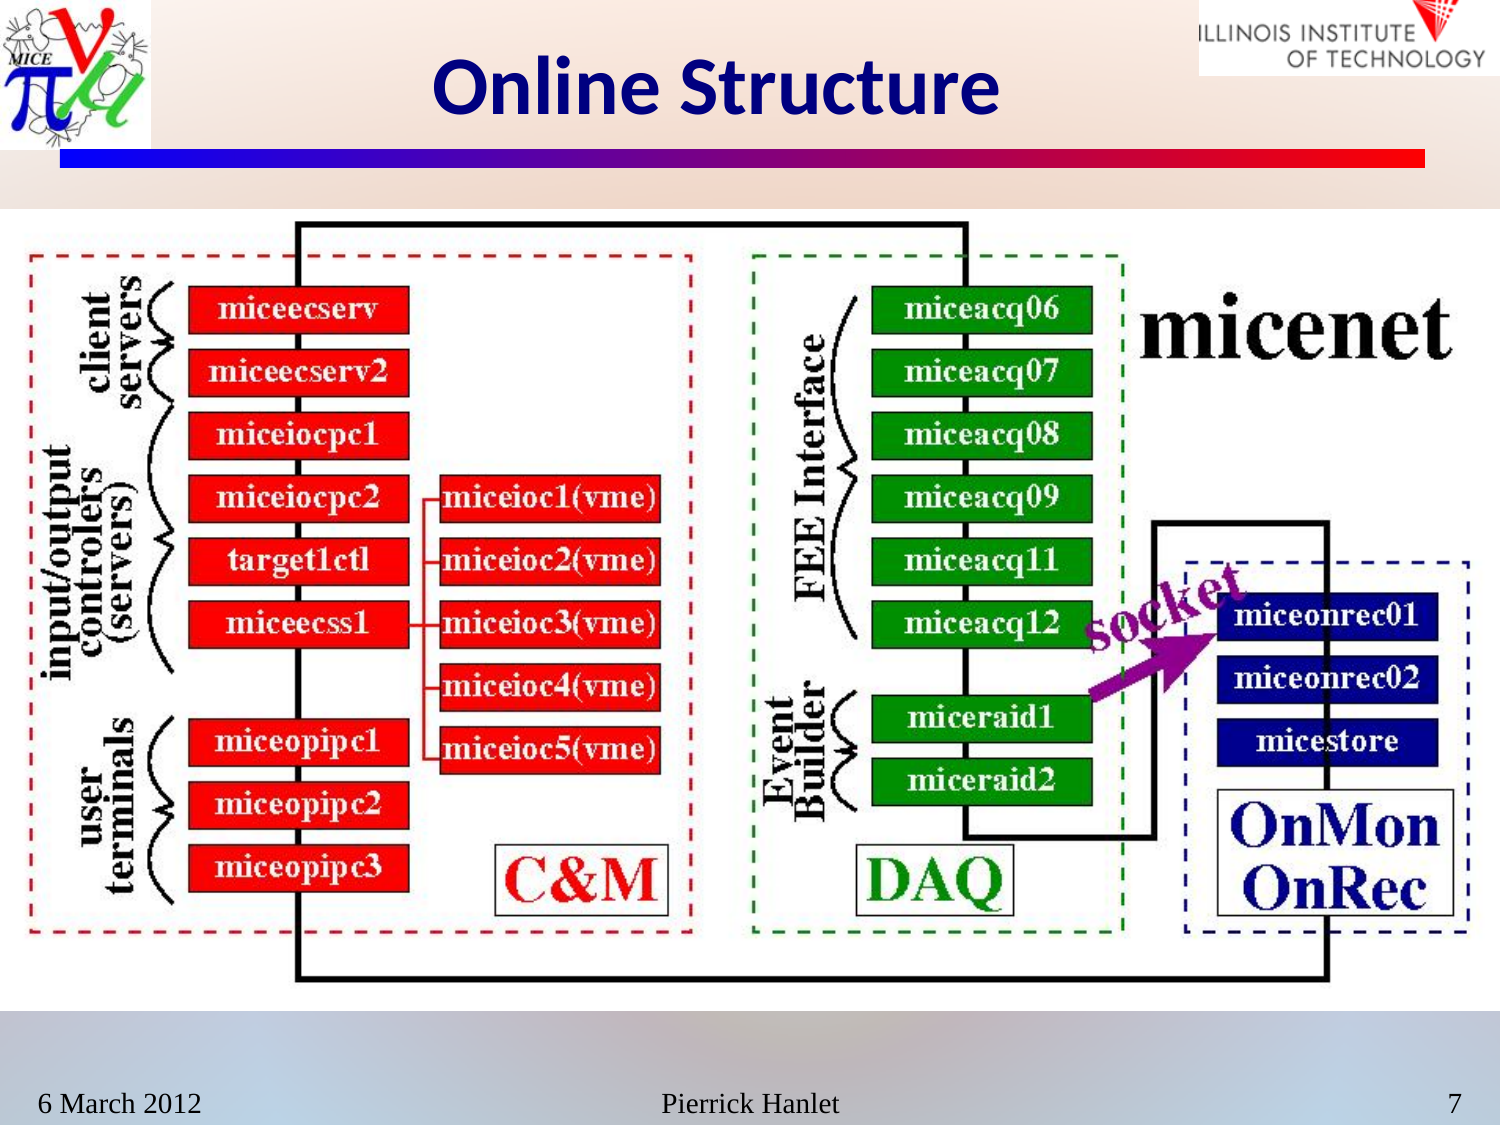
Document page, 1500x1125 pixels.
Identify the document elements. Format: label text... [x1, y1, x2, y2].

title Online Structure [234, 38, 1200, 151]
picture [0, 0, 1500, 1125]
